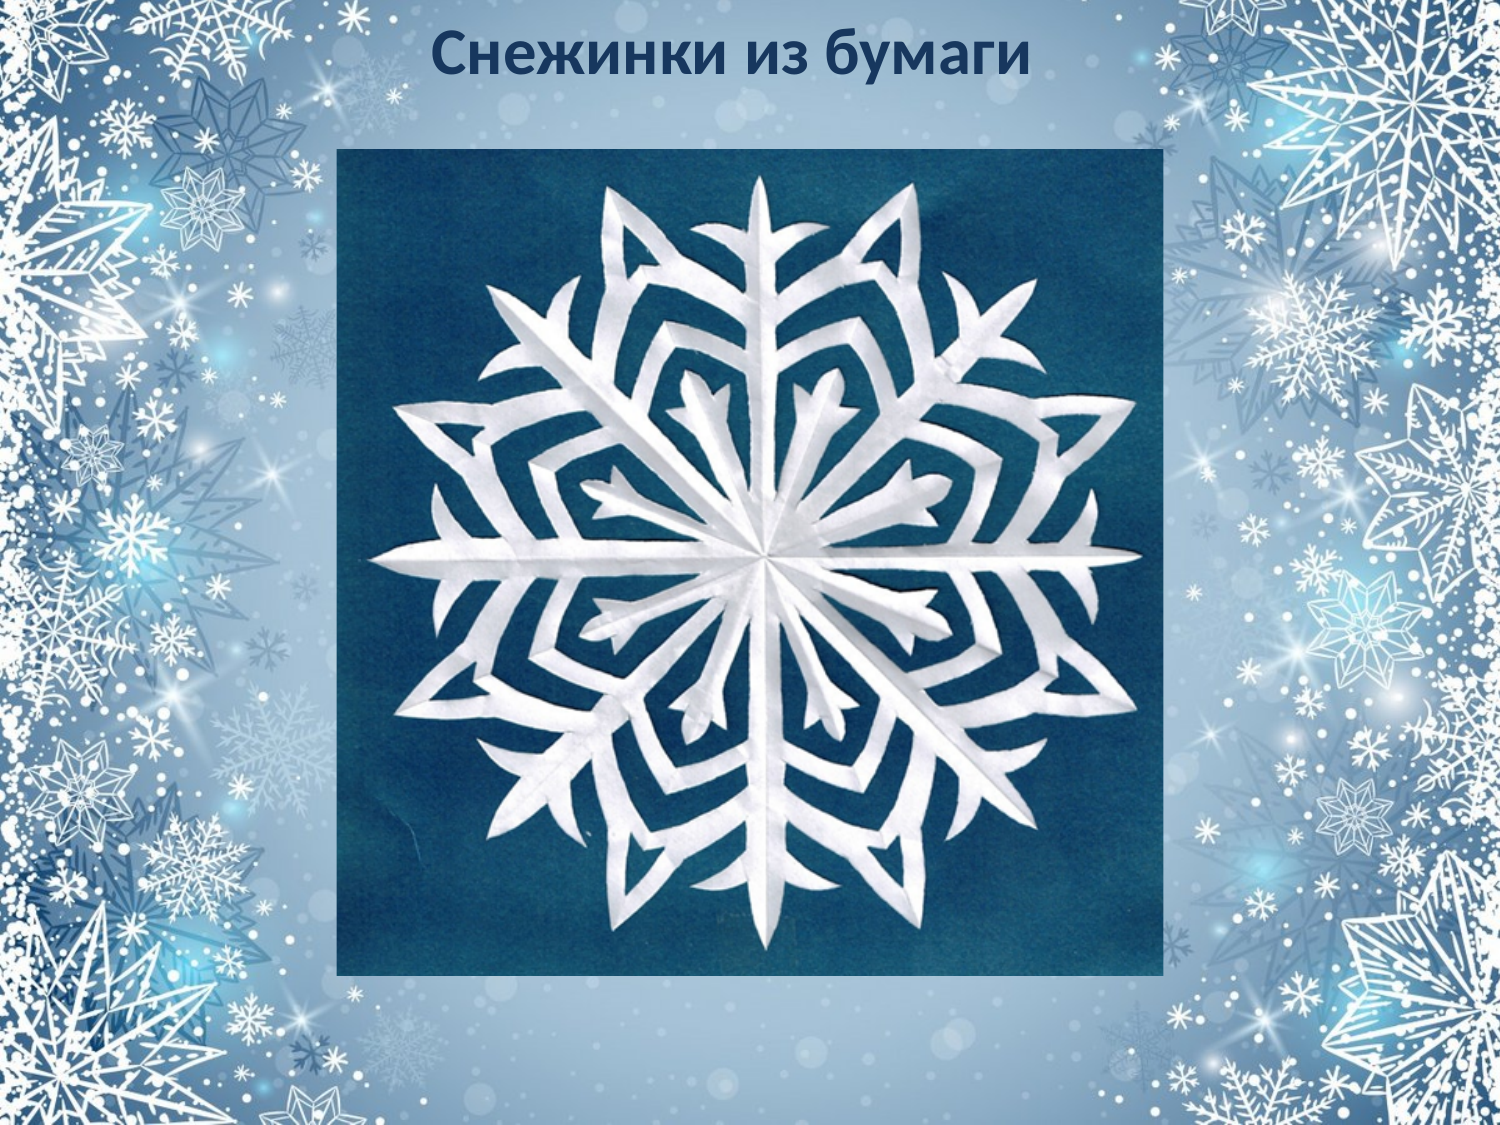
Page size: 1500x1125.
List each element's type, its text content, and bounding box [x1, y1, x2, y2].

picture [0, 0, 1500, 1125]
text_box Снежинки из бумаги [253, 0, 1211, 96]
